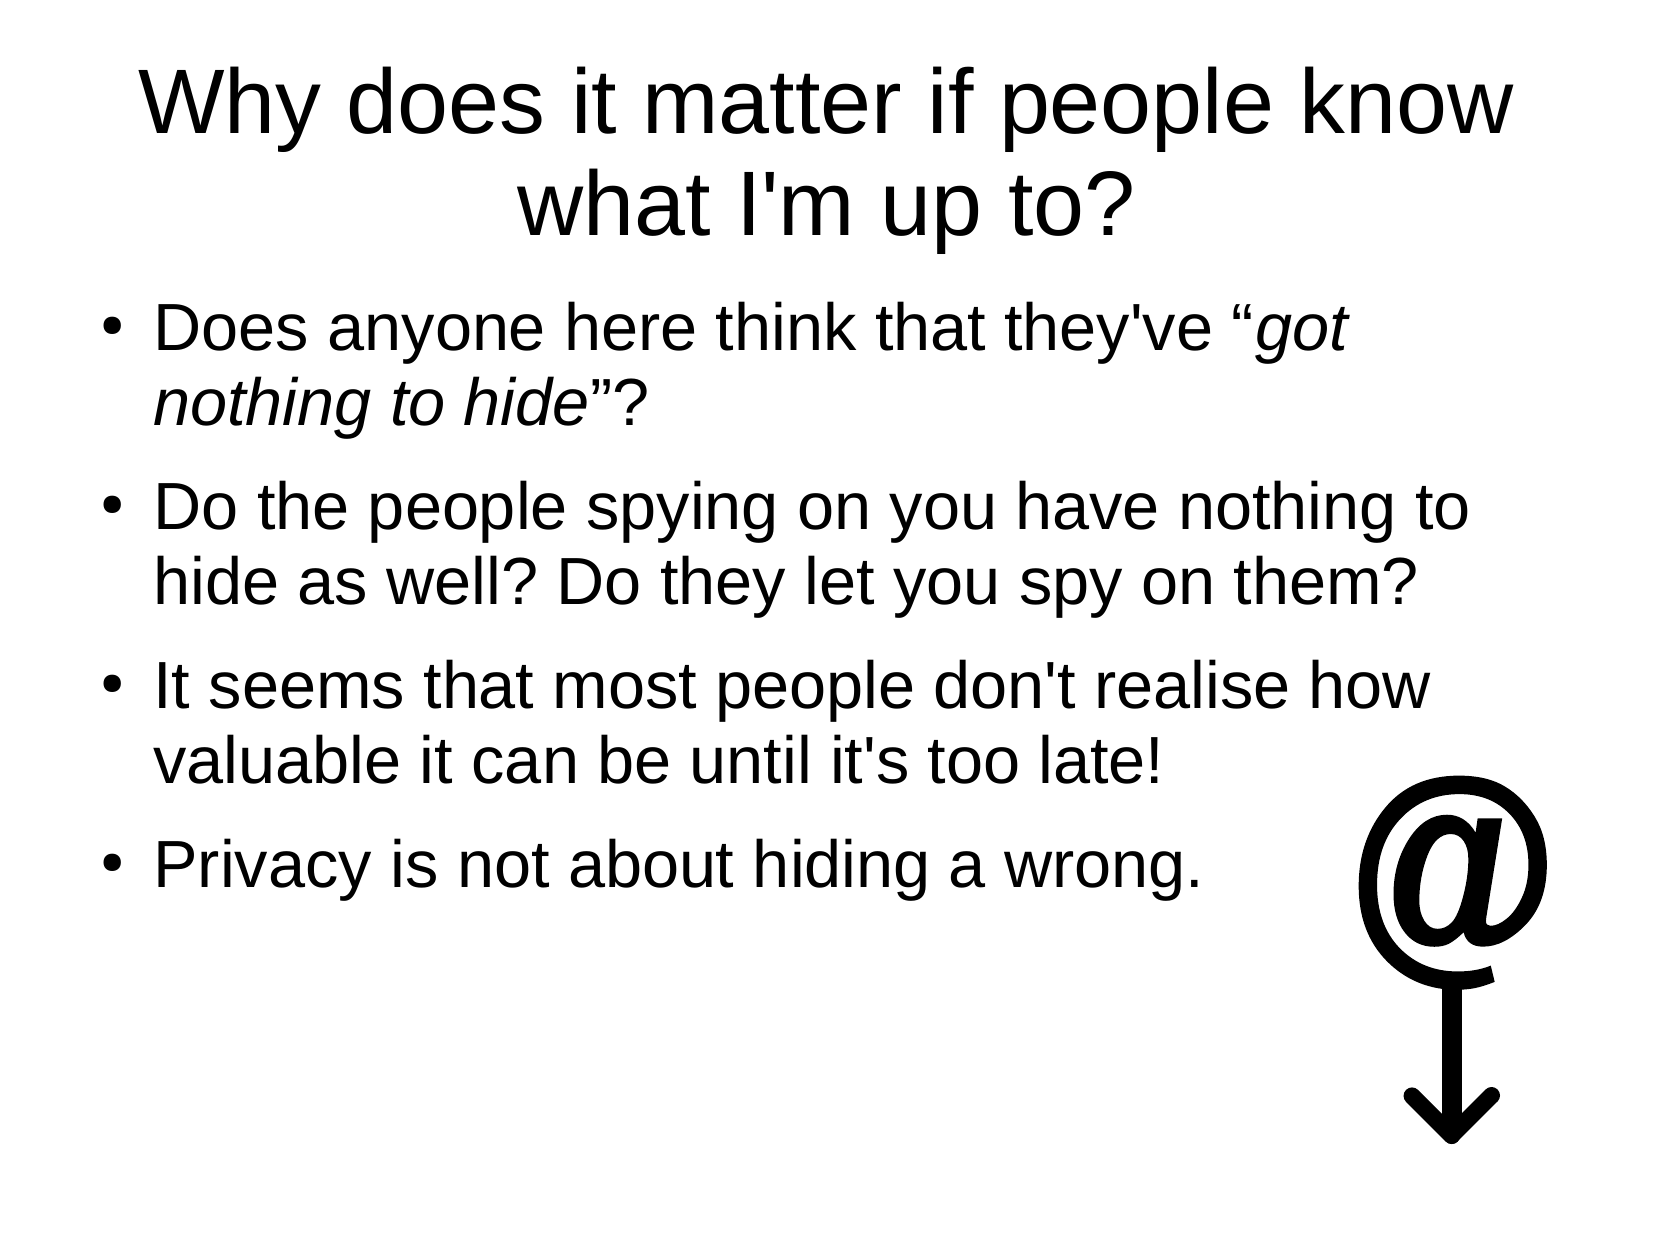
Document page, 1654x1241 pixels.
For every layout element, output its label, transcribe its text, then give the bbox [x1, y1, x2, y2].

title Why does it matter if people know what I'm up to? [82, 49, 1571, 257]
picture [1358, 775, 1548, 1145]
list Does anyone here think that they've “got nothing to hide”? Do the people spying on you have nothing to hide as well? Do they let you spy on them? It seems that most people don't realise how valuable it can be until it's too late! Privacy is not about hiding a wrong. [82, 290, 1571, 1010]
